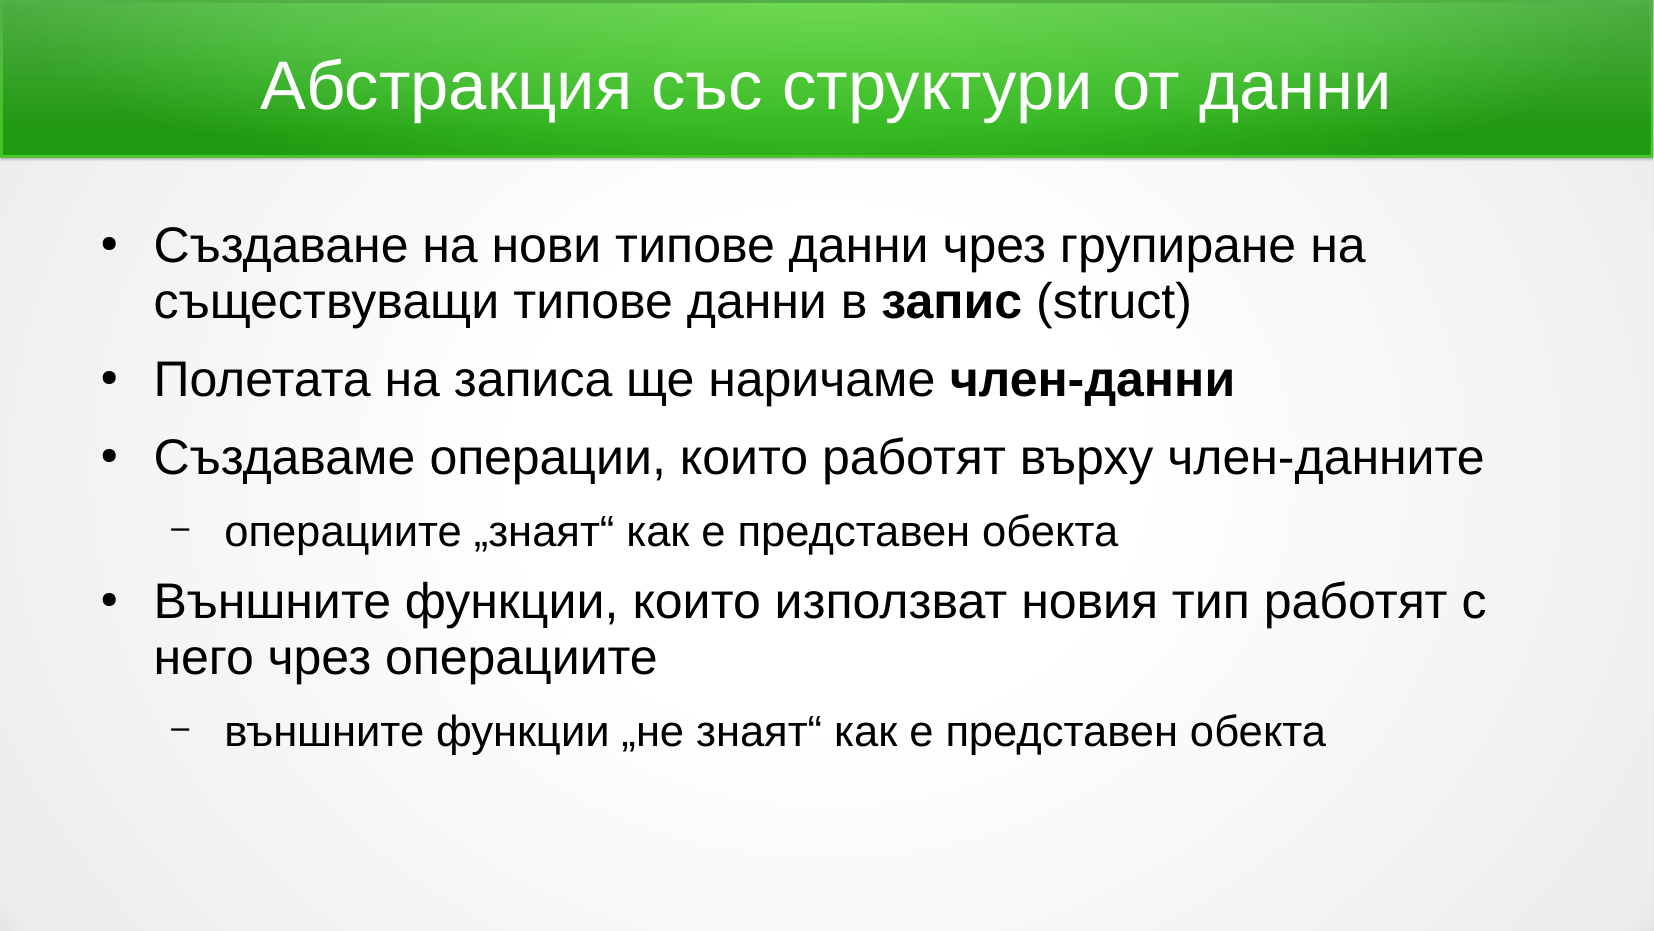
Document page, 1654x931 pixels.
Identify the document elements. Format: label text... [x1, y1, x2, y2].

list Създаване на нови типове данни чрез групиране на съществуващи типове данни в запис (struct) Полетата на записа ще наричаме член-данни Създаваме операции, които работят върху член-данните операциите „знаят“ как е представен обекта Външните функции, които използват новия тип работят с него чрез операциите външните функции „не знаят“ как е представен обекта [82, 217, 1538, 886]
title Абстракция със структури от данни [82, 37, 1571, 135]
